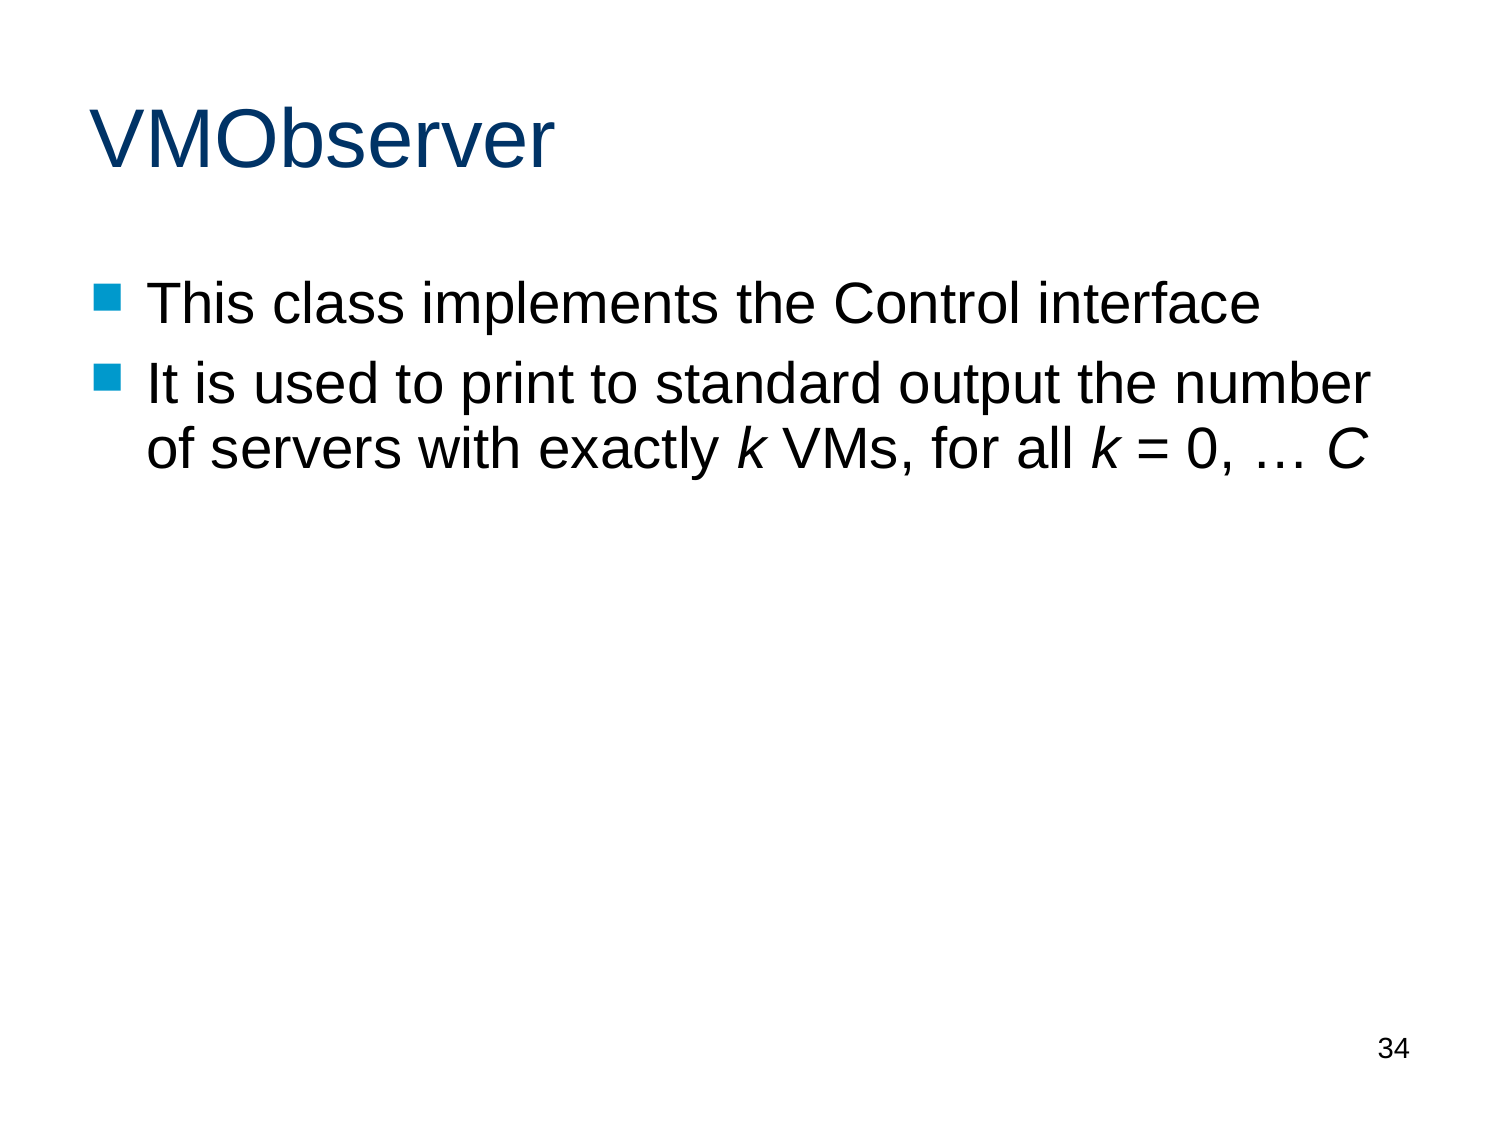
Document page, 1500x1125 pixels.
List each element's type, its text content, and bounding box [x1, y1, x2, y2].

title VMObserver [75, 44, 1425, 233]
list This class implements the Control interface It is used to print to standard output the number of servers with exactly k VMs, for all k = 0, … C [75, 263, 1425, 1007]
